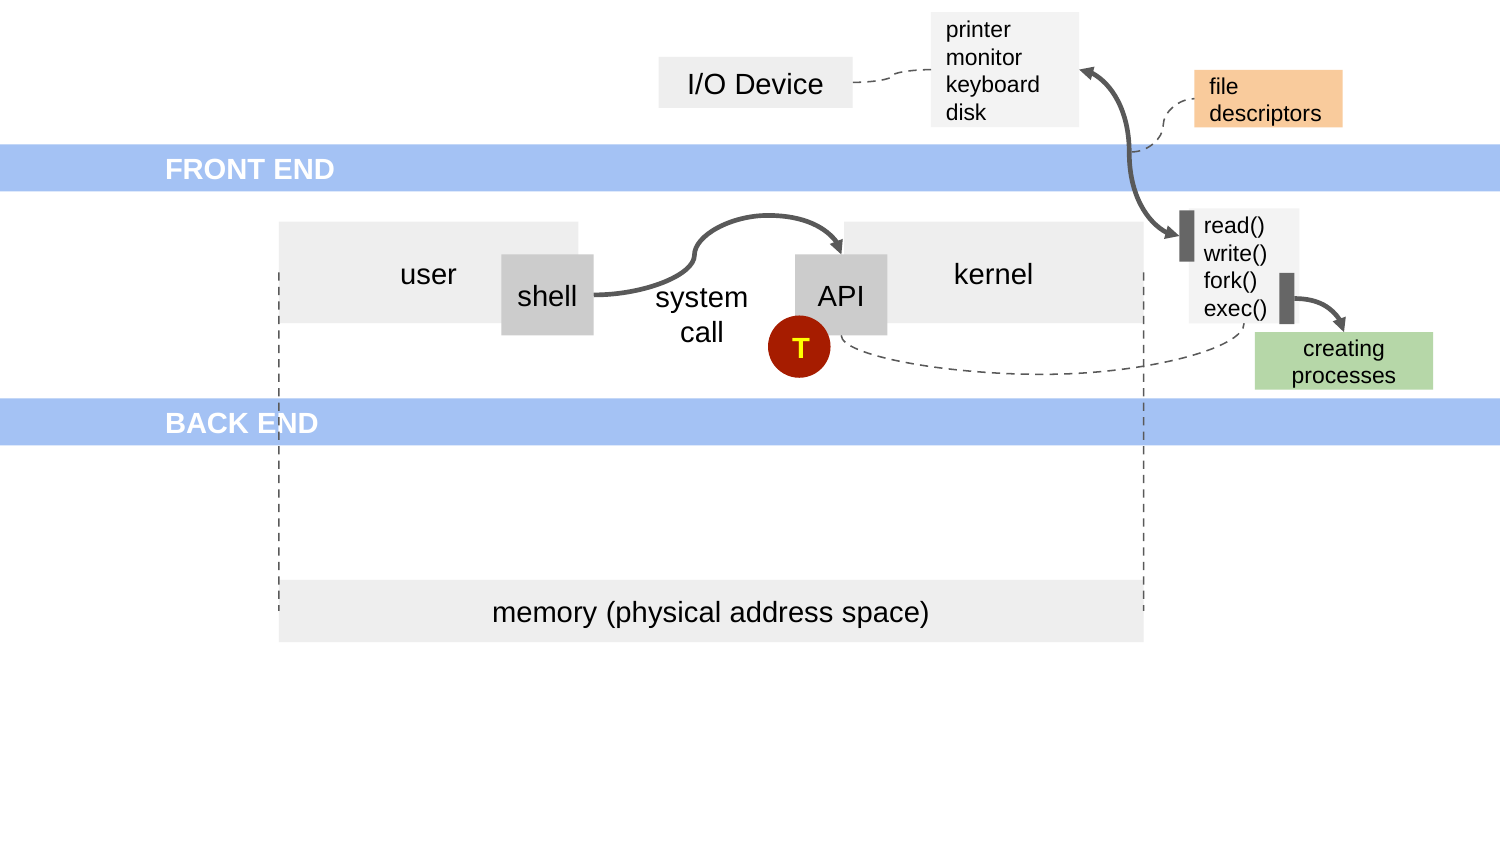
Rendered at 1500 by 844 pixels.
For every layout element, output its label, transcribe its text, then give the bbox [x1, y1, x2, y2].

text_box shell [501, 254, 594, 336]
text_box T [768, 315, 831, 378]
text_box BACK END [0, 398, 1500, 446]
text_box I/O Device [658, 56, 853, 108]
text_box kernel [844, 221, 1144, 324]
text_box system call [634, 273, 770, 355]
text_box creating processes [1254, 332, 1434, 390]
text_box file descriptors [1194, 69, 1343, 128]
text_box FRONT END [0, 144, 1132, 192]
text_box read() write() fork() exec() [1188, 208, 1300, 324]
text_box FRONT END [1132, 144, 1500, 192]
text_box printer monitor keyboard disk [930, 12, 1080, 128]
text_box [1179, 210, 1195, 262]
text_box API [795, 254, 888, 336]
text_box memory (physical address space) [278, 579, 1144, 643]
text_box user [278, 221, 579, 324]
text_box [1279, 272, 1295, 325]
